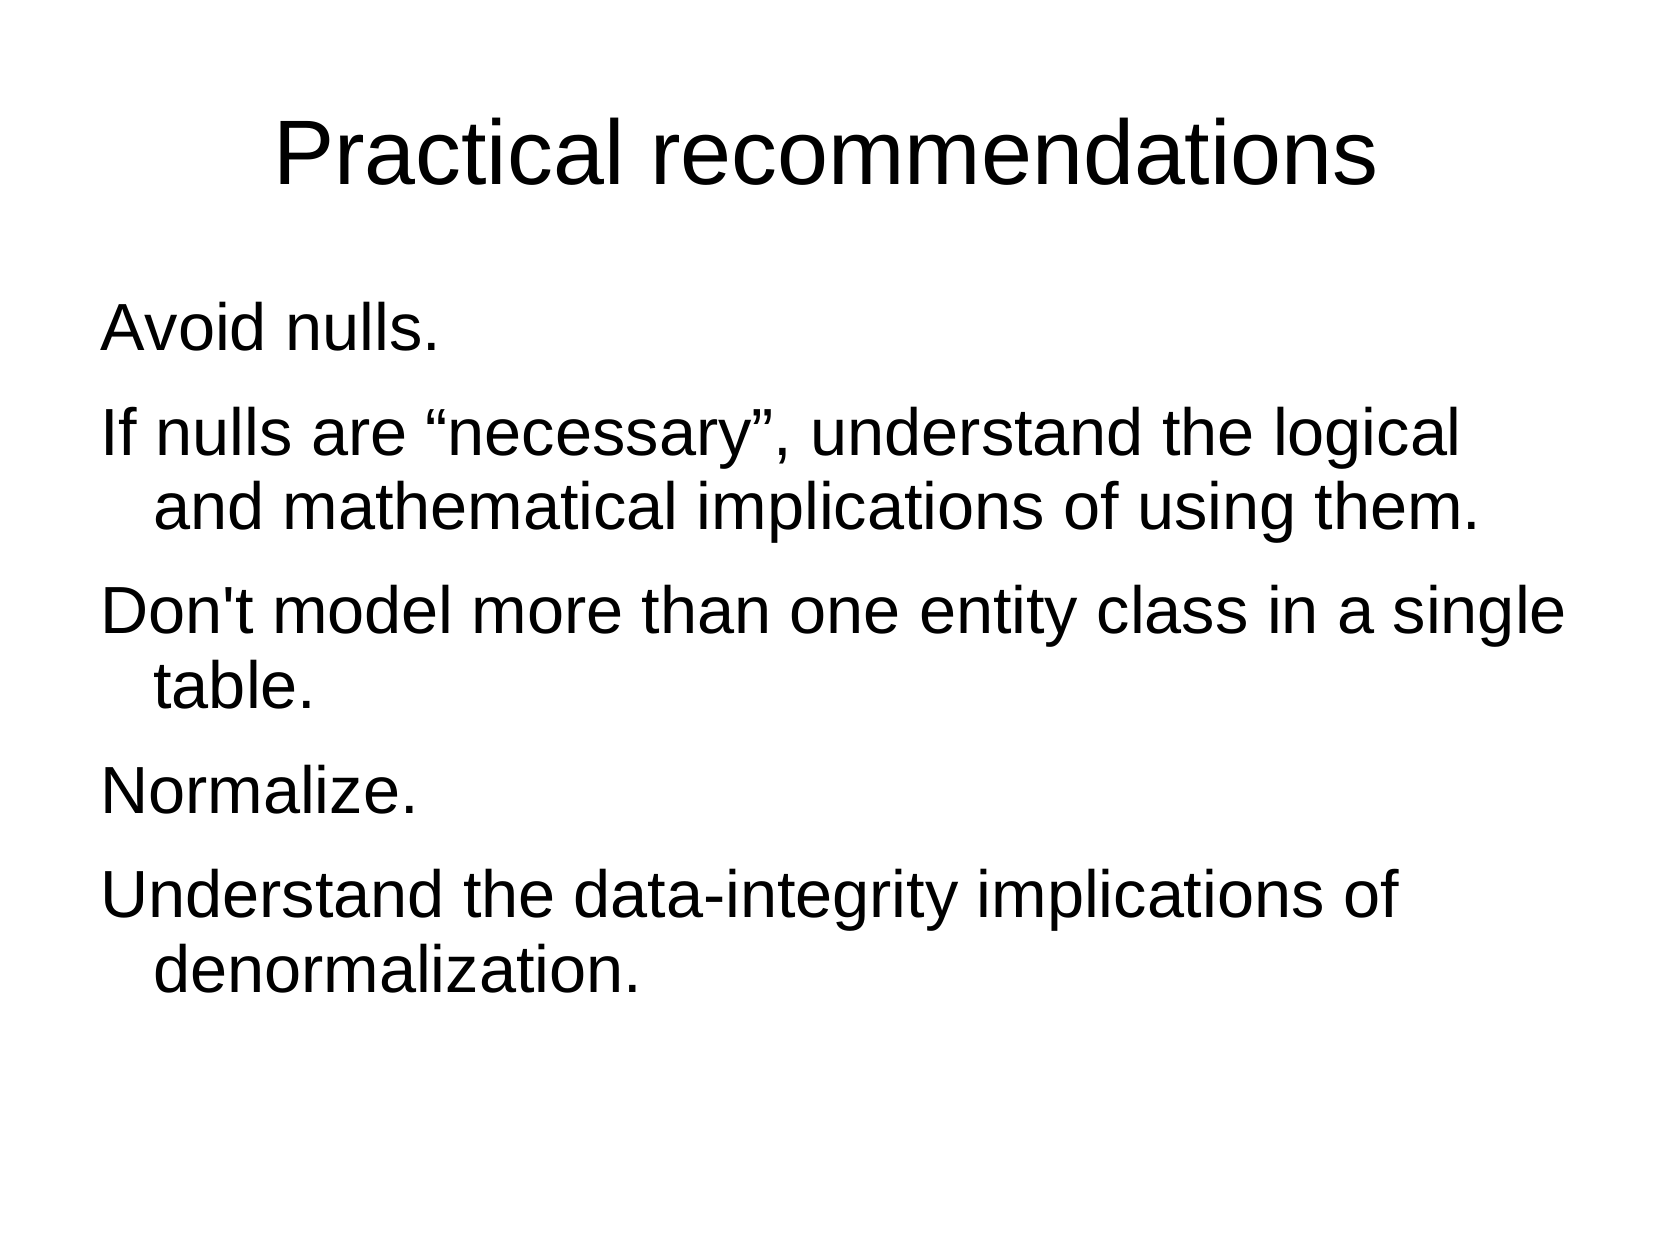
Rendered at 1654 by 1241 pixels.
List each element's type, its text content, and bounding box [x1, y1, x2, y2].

list Avoid nulls. If nulls are “necessary”, understand the logical and mathematical implications of using them. Don't model more than one entity class in a single table. Normalize. Understand the data-integrity implications of denormalization. [82, 290, 1571, 1203]
title Practical recommendations [82, 56, 1571, 250]
